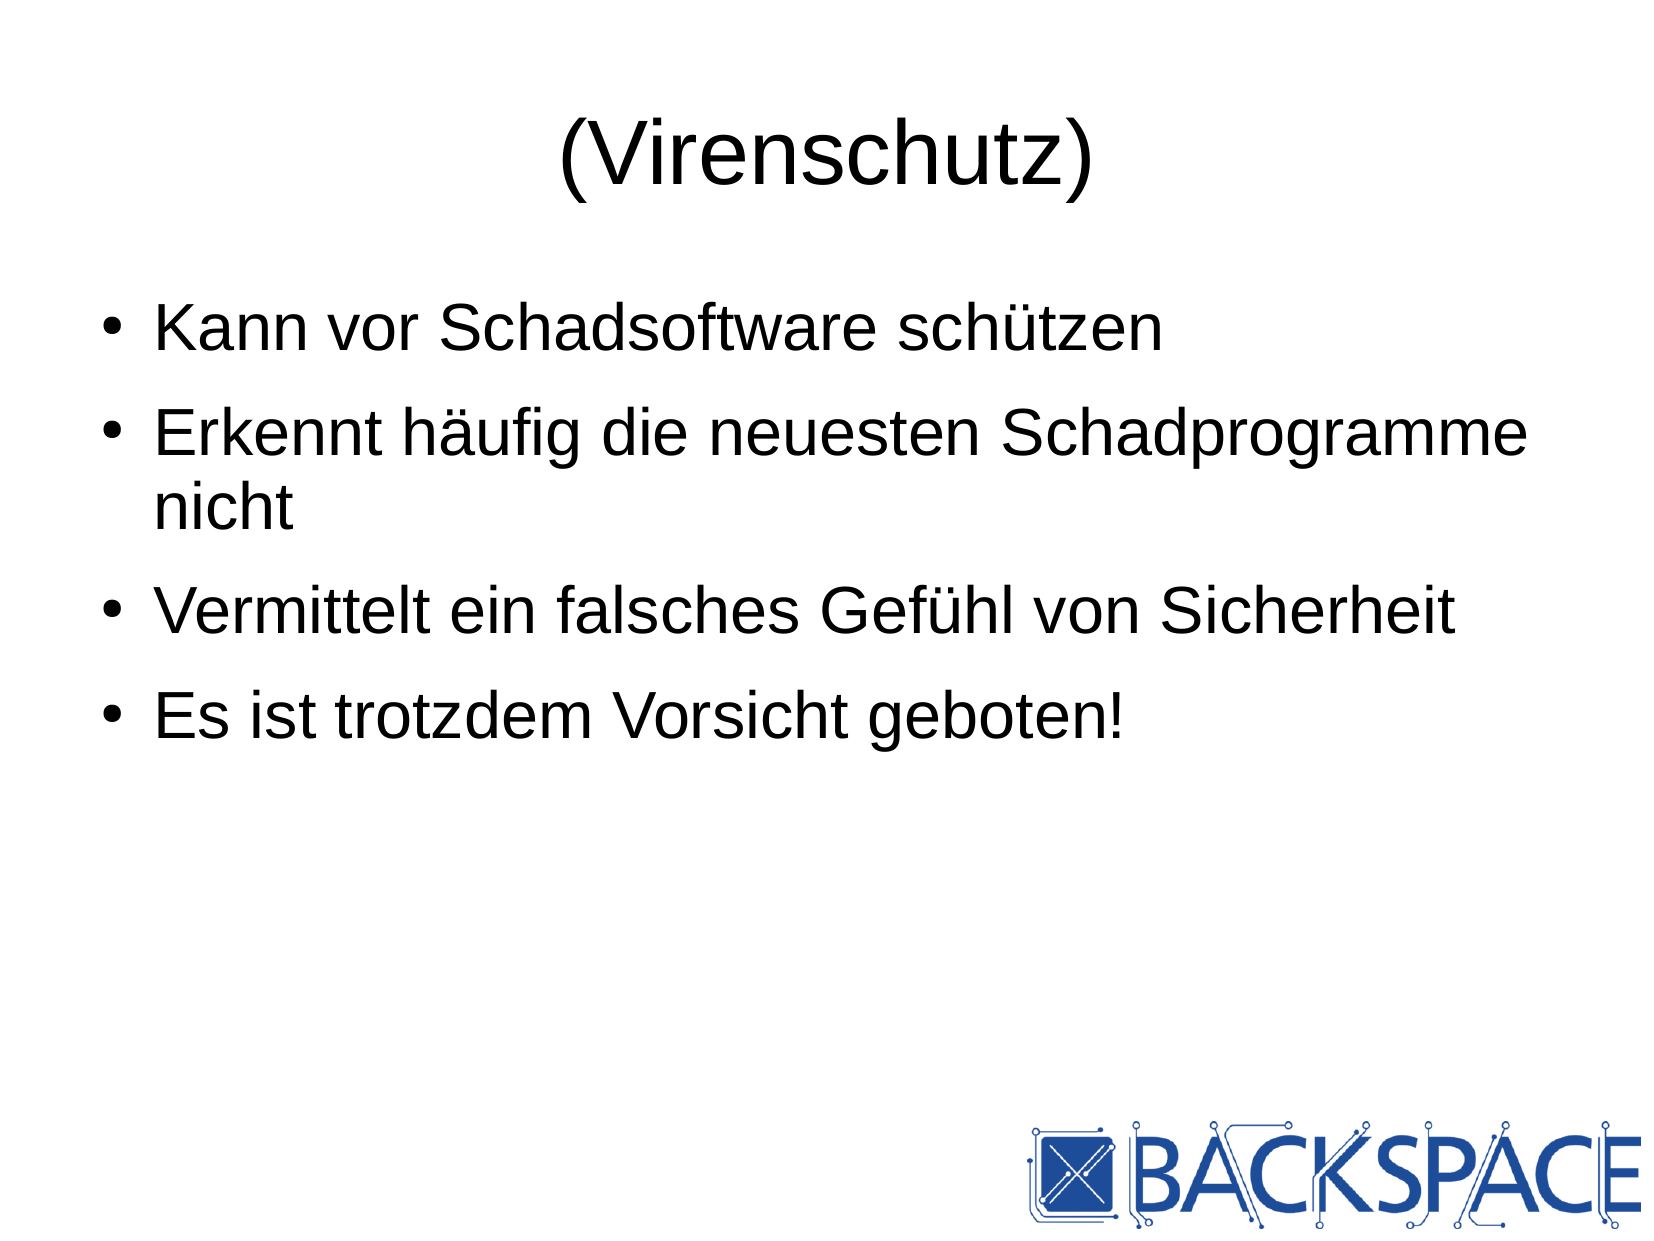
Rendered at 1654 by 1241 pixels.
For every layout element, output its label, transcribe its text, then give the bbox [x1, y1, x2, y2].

title (Virenschutz) [82, 49, 1571, 257]
list Kann vor Schadsoftware schützen Erkennt häufig die neuesten Schadprogramme nicht Vermittelt ein falsches Gefühl von Sicherheit Es ist trotzdem Vorsicht geboten! [82, 290, 1538, 1010]
picture [1027, 1121, 1641, 1229]
